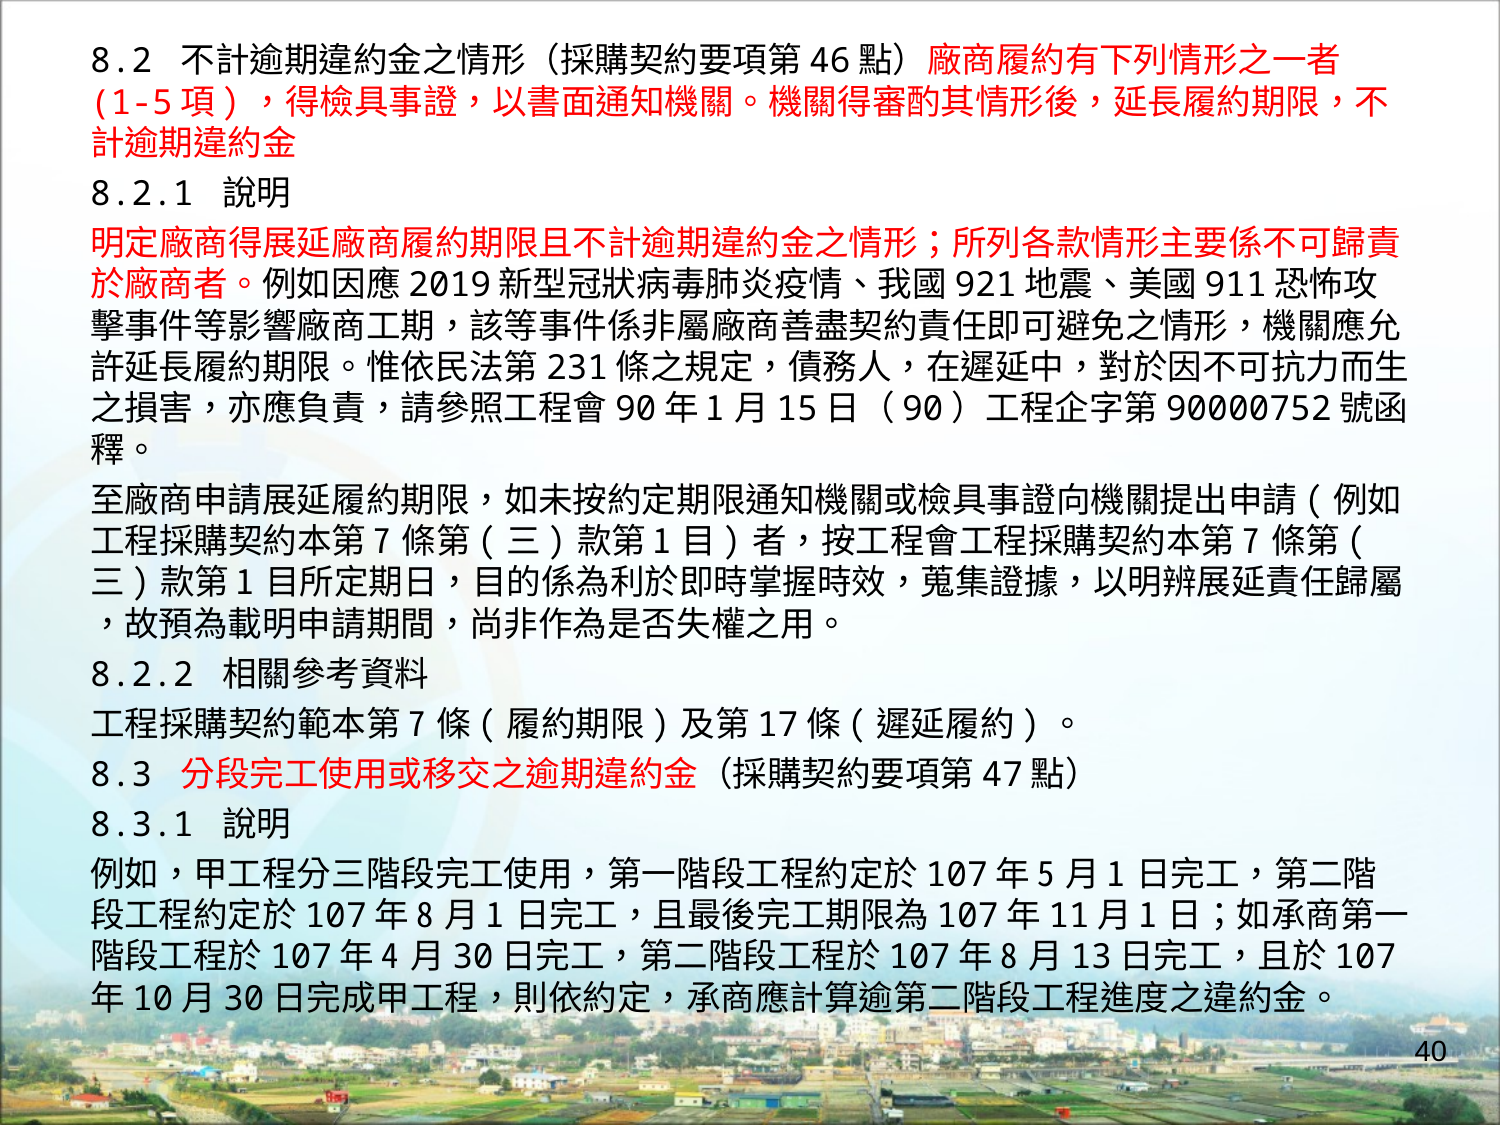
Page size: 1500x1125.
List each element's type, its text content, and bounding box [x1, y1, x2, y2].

text_box <編號> [1111, 1024, 1462, 1103]
list 8.2 不計逾期違約金之情形（採購契約要項第46點）廠商履約有下列情形之一者(1-5項)，得檢具事證，以書面通知機關。機關得審酌其情形後，延長履約期限，不計逾期違約金 8.2.1 說明 明定廠商得展延廠商履約期限且不計逾期違約金之情形；所列各款情形主要係不可歸責於廠商者。例如因應2019新型冠狀病毒肺炎疫情、我國921地震、美國911恐怖攻擊事件等影響廠商工期，該等事件係非屬廠商善盡契約責任即可避免之情形，機關應允許延長履約期限。惟依民法第231條之規定，債務人，在遲延中，對於因不可抗力而生之損害，亦應負責，請參照工程會90年1月15日（90）工程企字第90000752號函釋。 至廠商申請展延履約期限，如未按約定期限通知機關或檢具事證向機關提出申請(例如工程採購契約本第7條第(三)款第1目)者，按工程會工程採購契約本第7條第(三)款第1目所定期日，目的係為利於即時掌握時效，蒐集證據，以明辨展延責任歸屬，故預為載明申請期間，尚非作為是否失權之用。 8.2.2 相關參考資料 工程採購契約範本第7條(履約期限)及第17條(遲延履約)。 8.3 分段完工使用或移交之逾期違約金（採購契約要項第47點） 8.3.1 說明 例如，甲工程分三階段完工使用，第一階段工程約定於107年5月1日完工，第二階段工程約定於107年8月1日完工，且最後完工期限為107年11月1日；如承商第一階段工程於107年4月30日完工，第二階段工程於107年8月13日完工，且於107年10月30日完成甲工程，則依約定，承商應計算逾第二階段工程進度之違約金。 [75, 30, 1426, 1071]
picture [0, 0, 1500, 1125]
